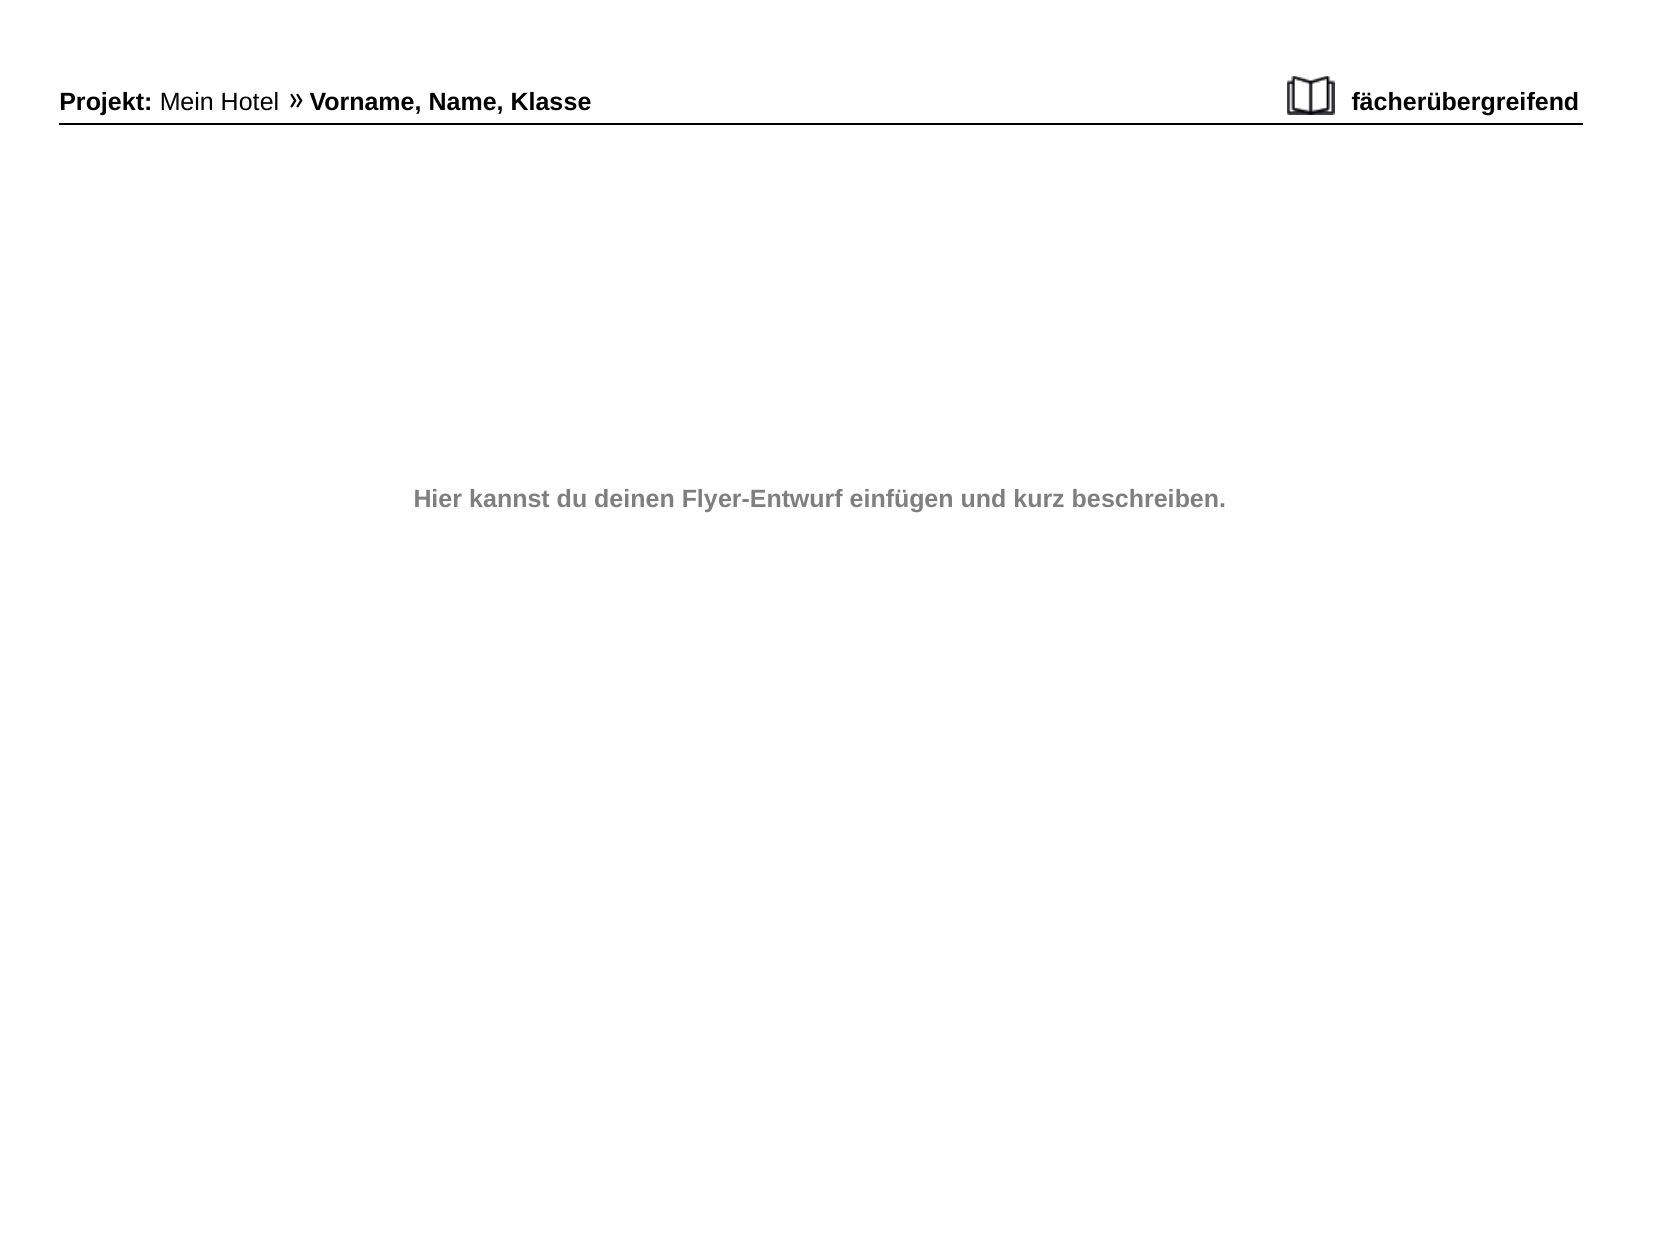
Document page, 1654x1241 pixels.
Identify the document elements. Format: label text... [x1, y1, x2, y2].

text_box Hier kannst du deinen Flyer-Entwurf einfügen und kurz beschreiben. [58, 466, 1583, 526]
picture [1287, 76, 1335, 115]
text_box Projekt: Mein Hotel » Vorname, Name, Klasse fächerübergreifend [59, 64, 1583, 123]
